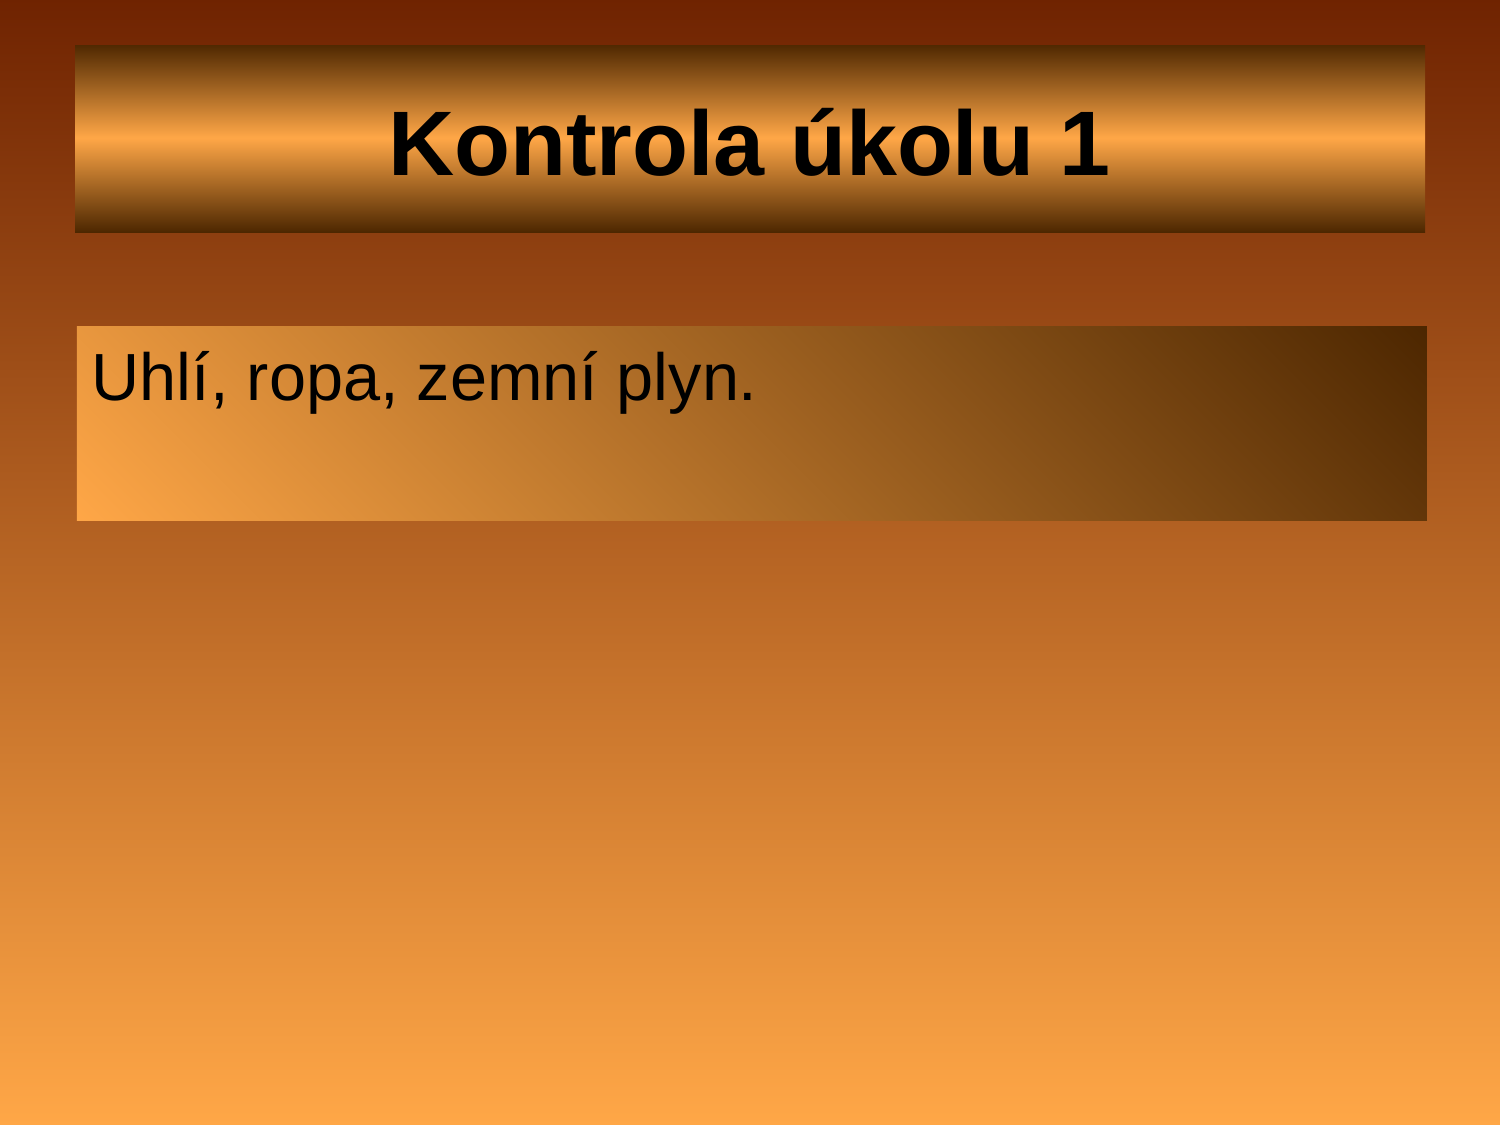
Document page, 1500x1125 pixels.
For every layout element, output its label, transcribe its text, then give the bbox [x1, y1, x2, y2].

title Kontrola úkolu 1 [75, 45, 1426, 233]
list Uhlí, ropa, zemní plyn. [76, 326, 1427, 521]
